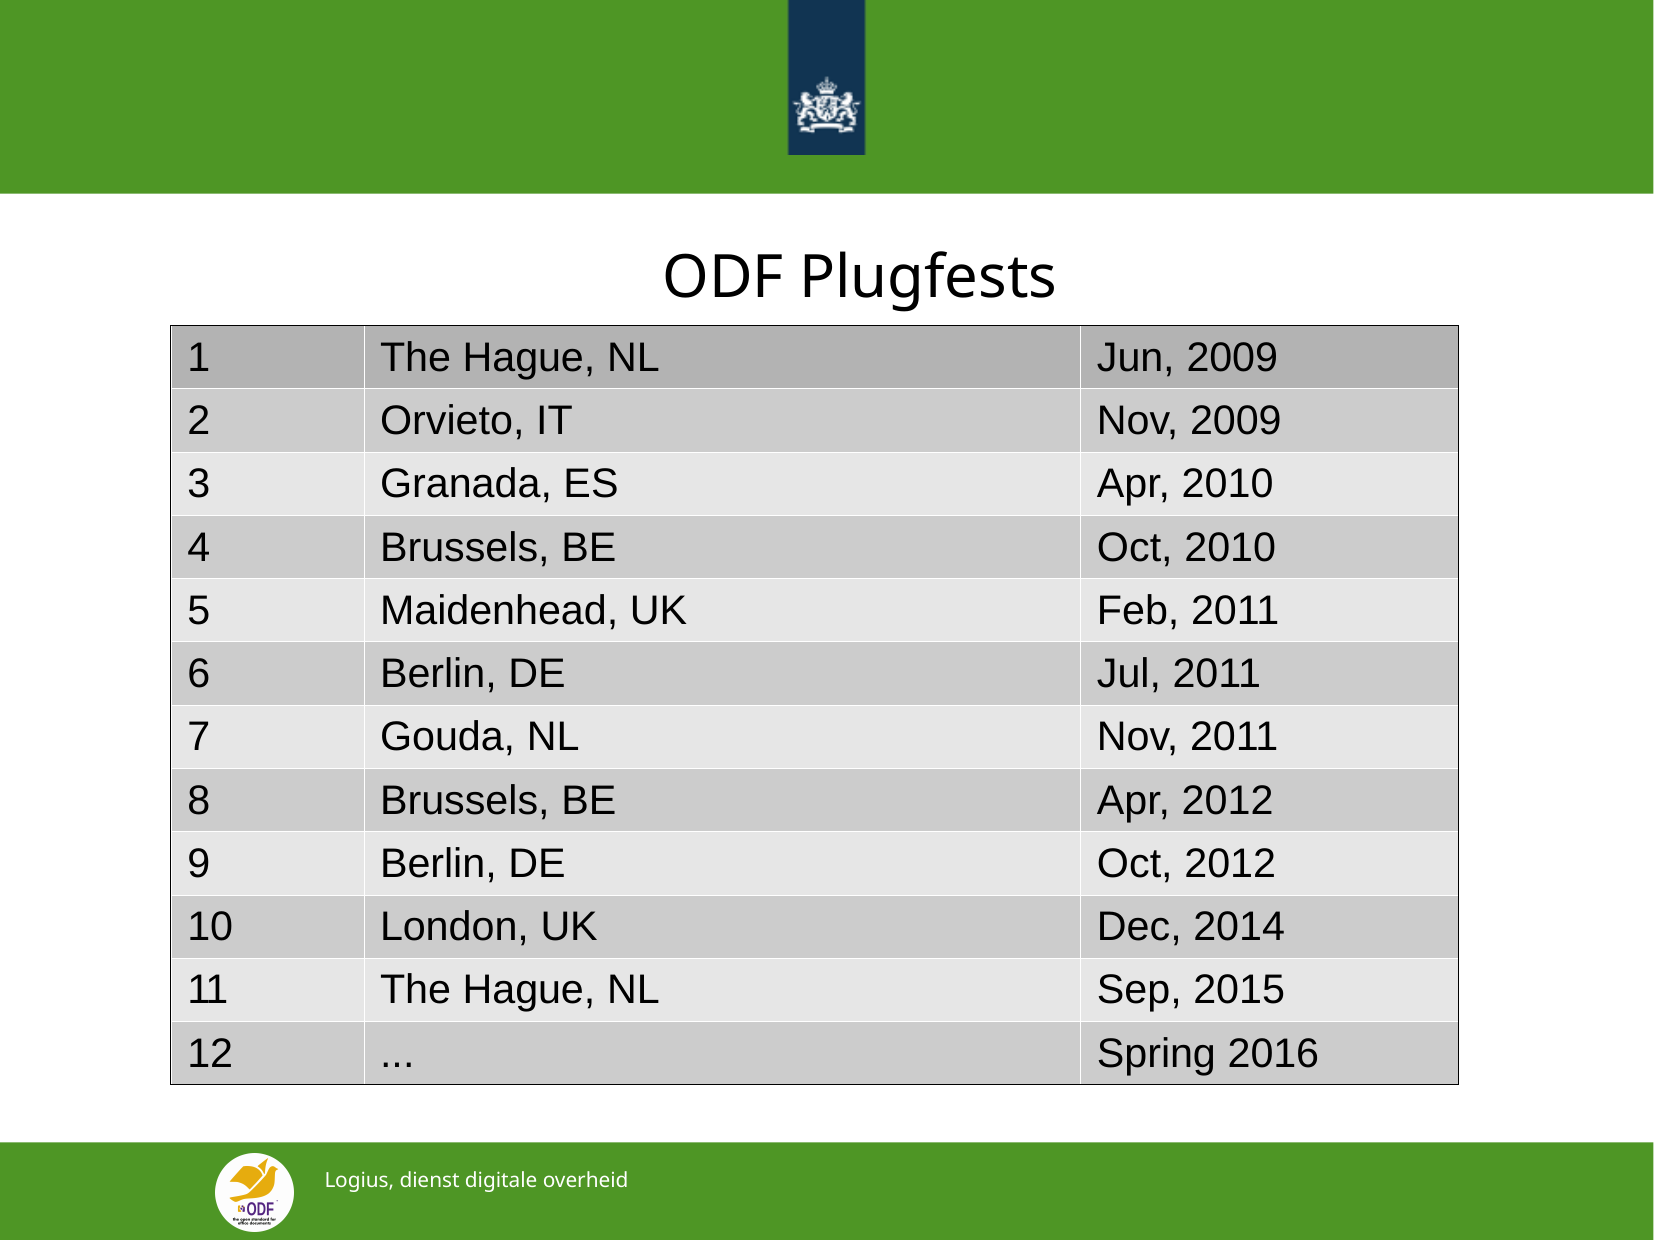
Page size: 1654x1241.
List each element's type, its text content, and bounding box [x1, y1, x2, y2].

picture [215, 1153, 294, 1232]
title ODF Plugfests [627, 222, 1082, 325]
picture [0, 0, 1654, 155]
picture [170, 325, 1459, 1085]
